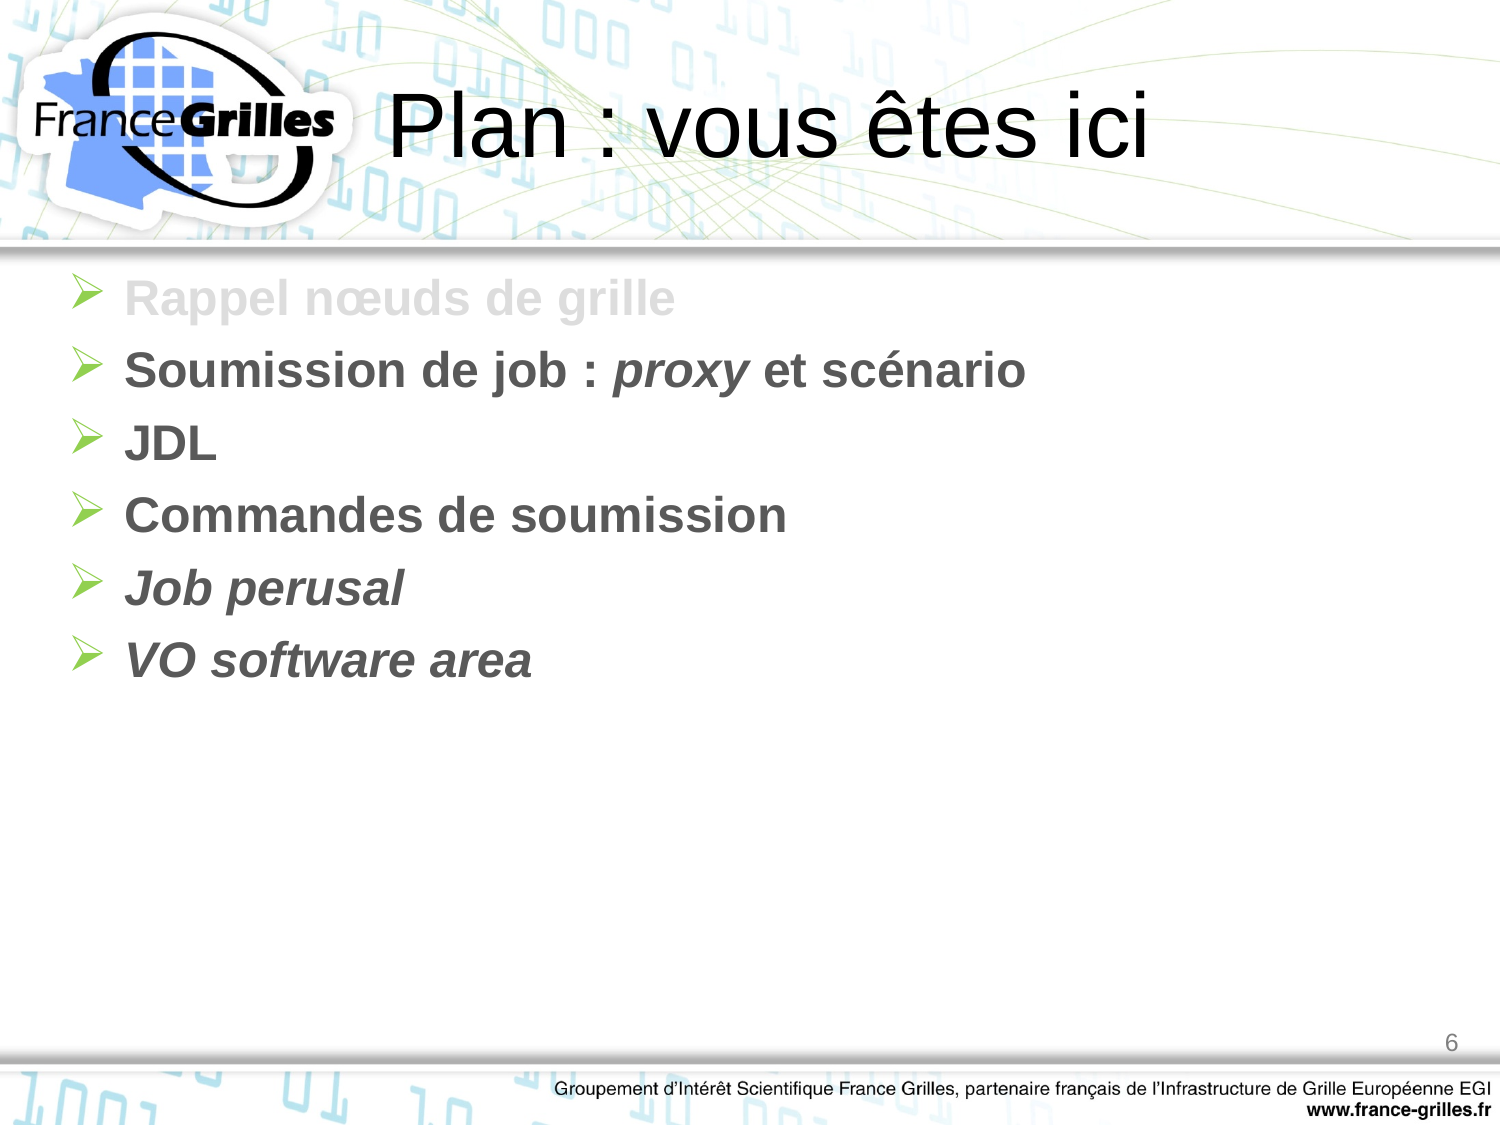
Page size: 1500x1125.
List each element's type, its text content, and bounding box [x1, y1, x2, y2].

title Plan : vous êtes ici [372, 7, 1459, 244]
list Rappel nœuds de grille Soumission de job : proxy et scénario JDL Commandes de soumission Job perusal VO software area [53, 262, 1459, 1024]
picture [0, 0, 1500, 1125]
